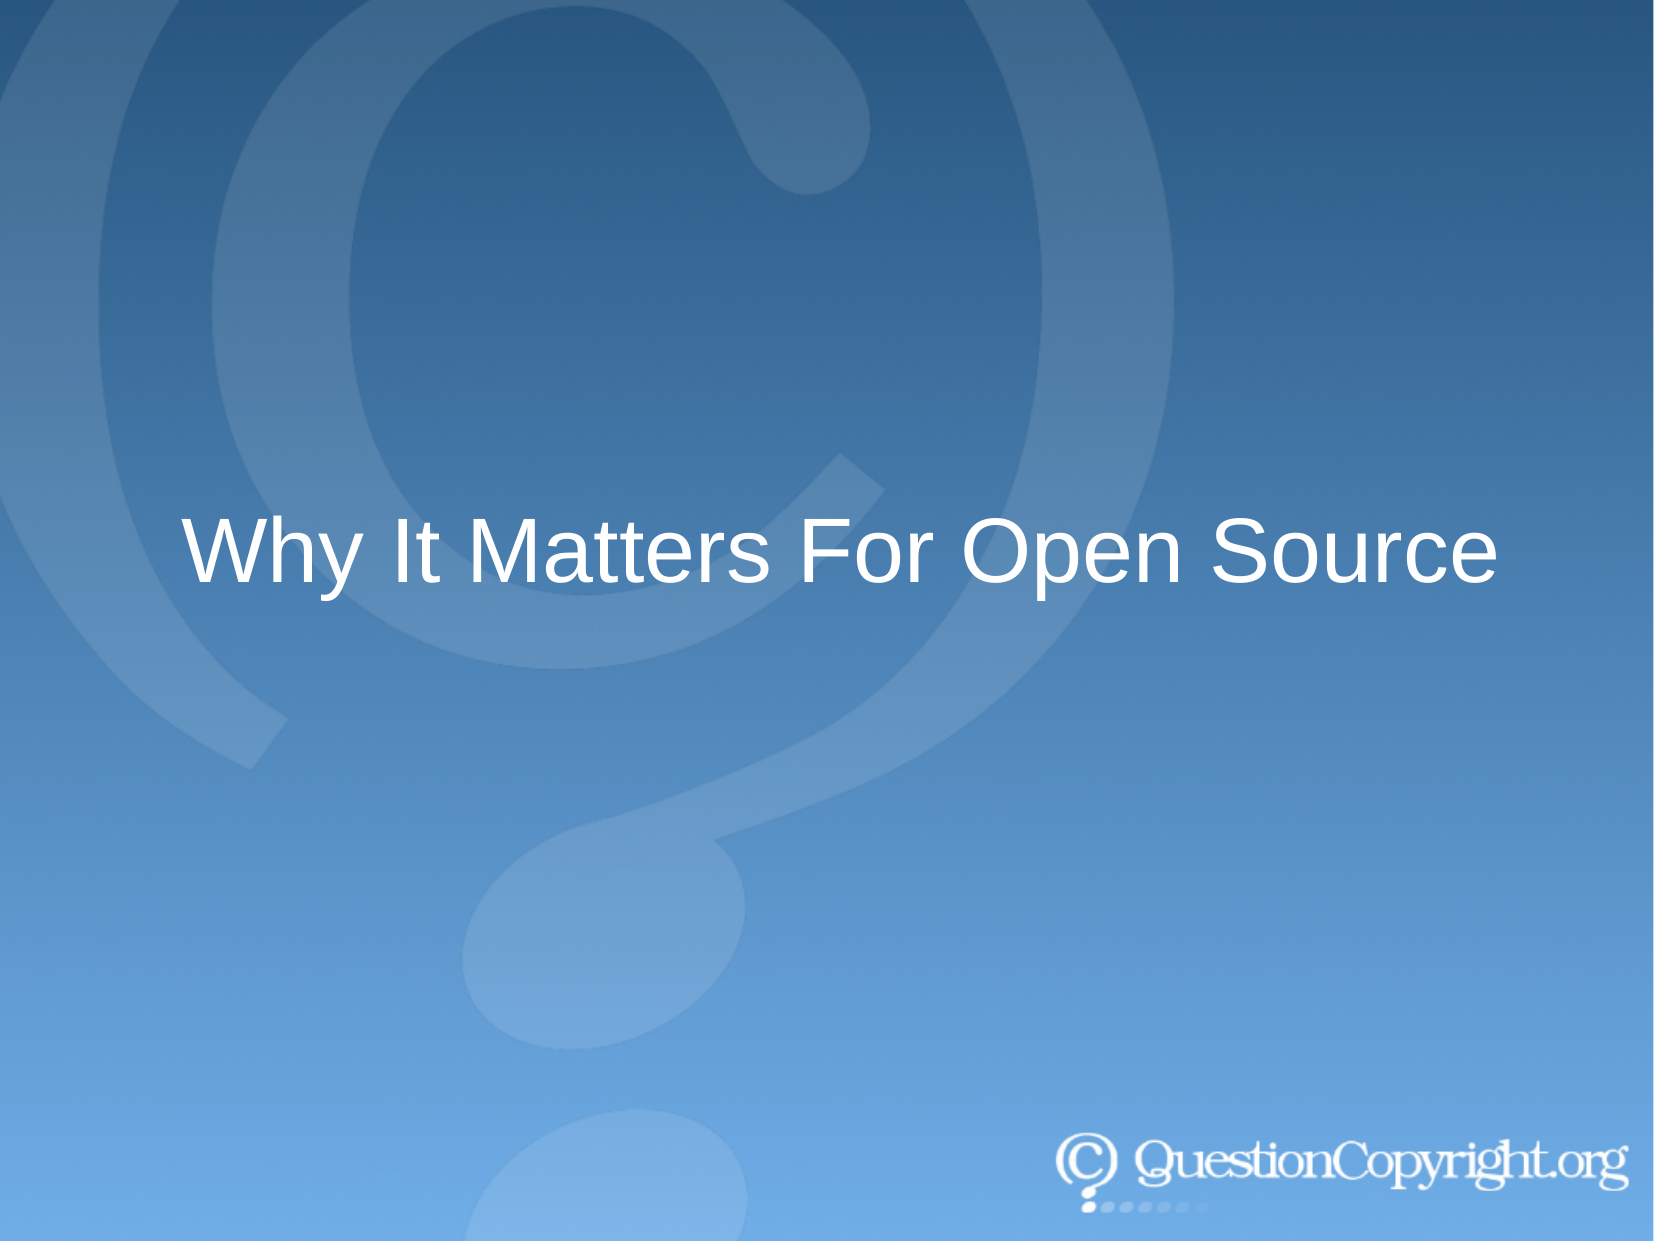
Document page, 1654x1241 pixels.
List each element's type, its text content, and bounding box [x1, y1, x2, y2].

title Why It Matters For Open Source [97, 447, 1586, 655]
picture [0, 0, 1654, 1241]
